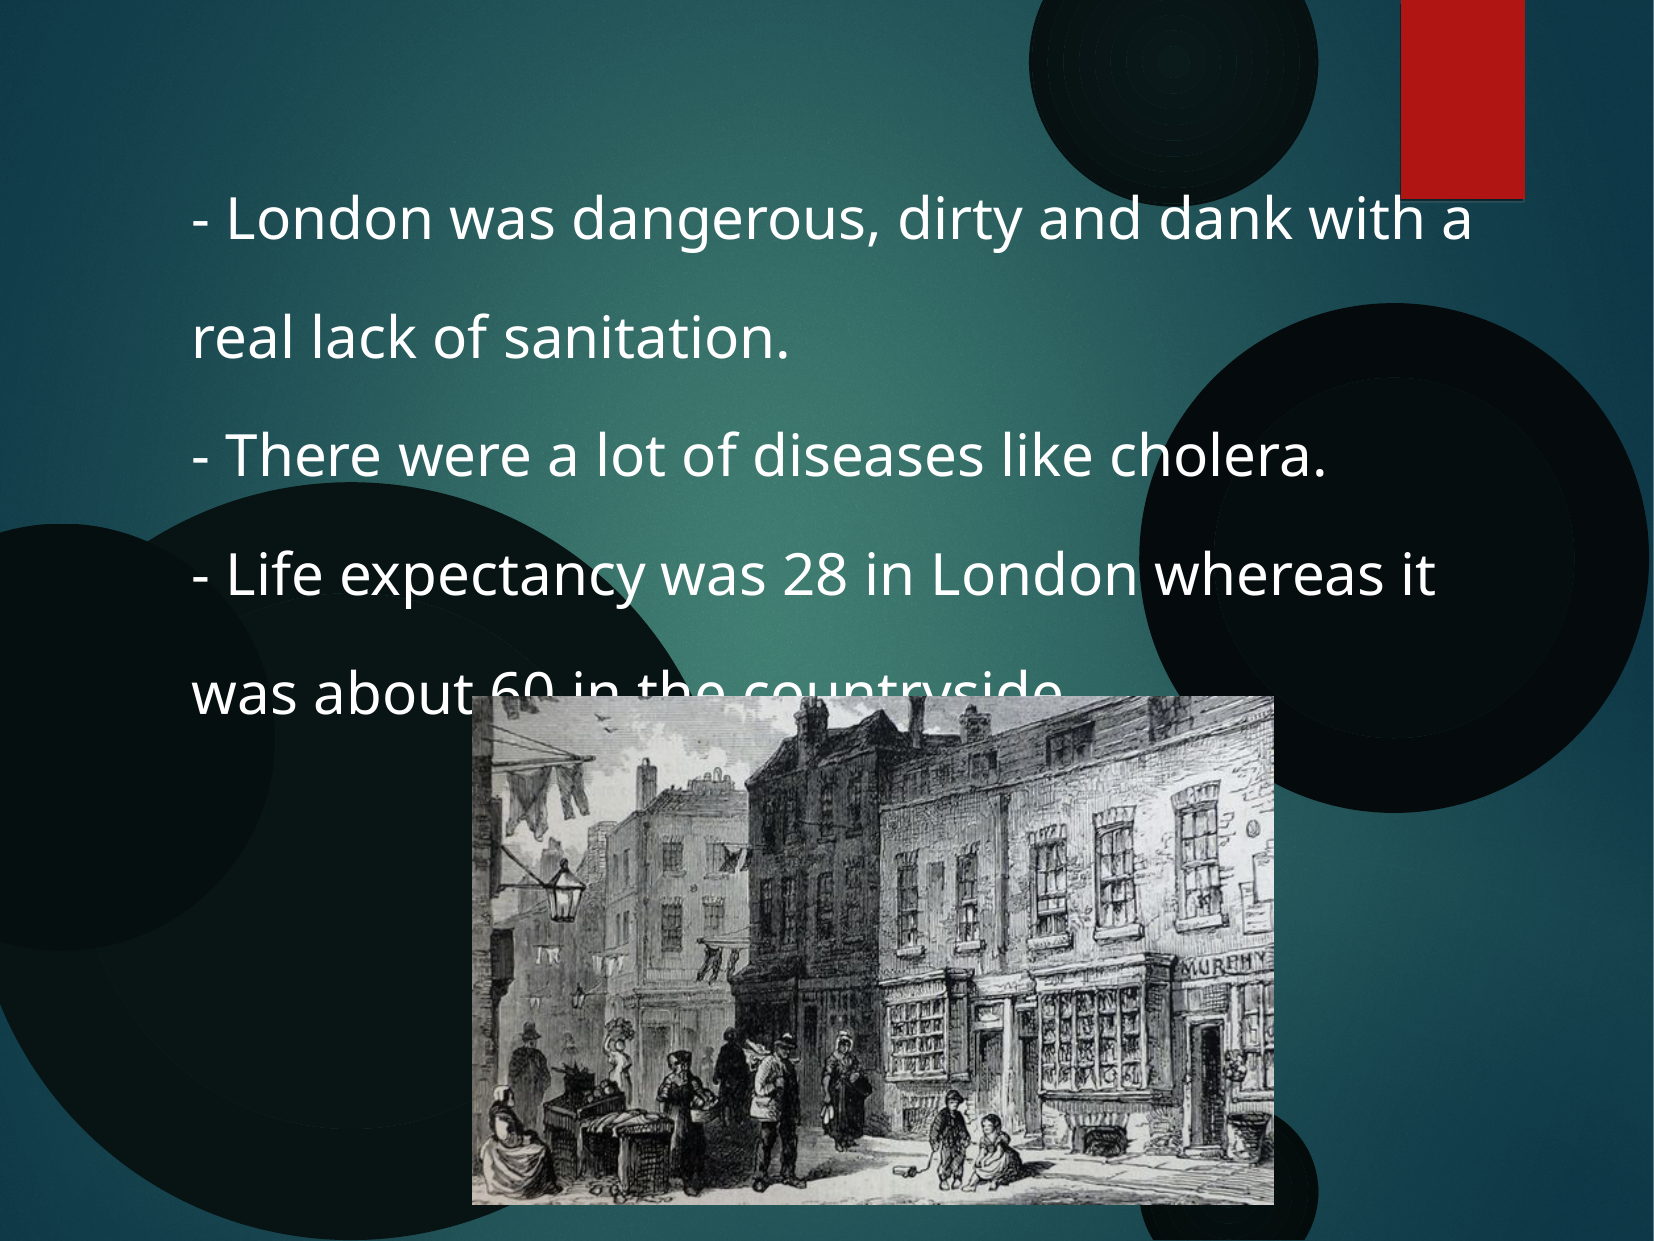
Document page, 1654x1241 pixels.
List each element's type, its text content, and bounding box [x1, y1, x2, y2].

text_box - London was dangerous, dirty and dank with a real lack of sanitation. - There were a lot of diseases like cholera. - Life expectancy was 28 in London whereas it was about 60 in the countryside. [177, 129, 1553, 673]
picture [472, 696, 1274, 1205]
